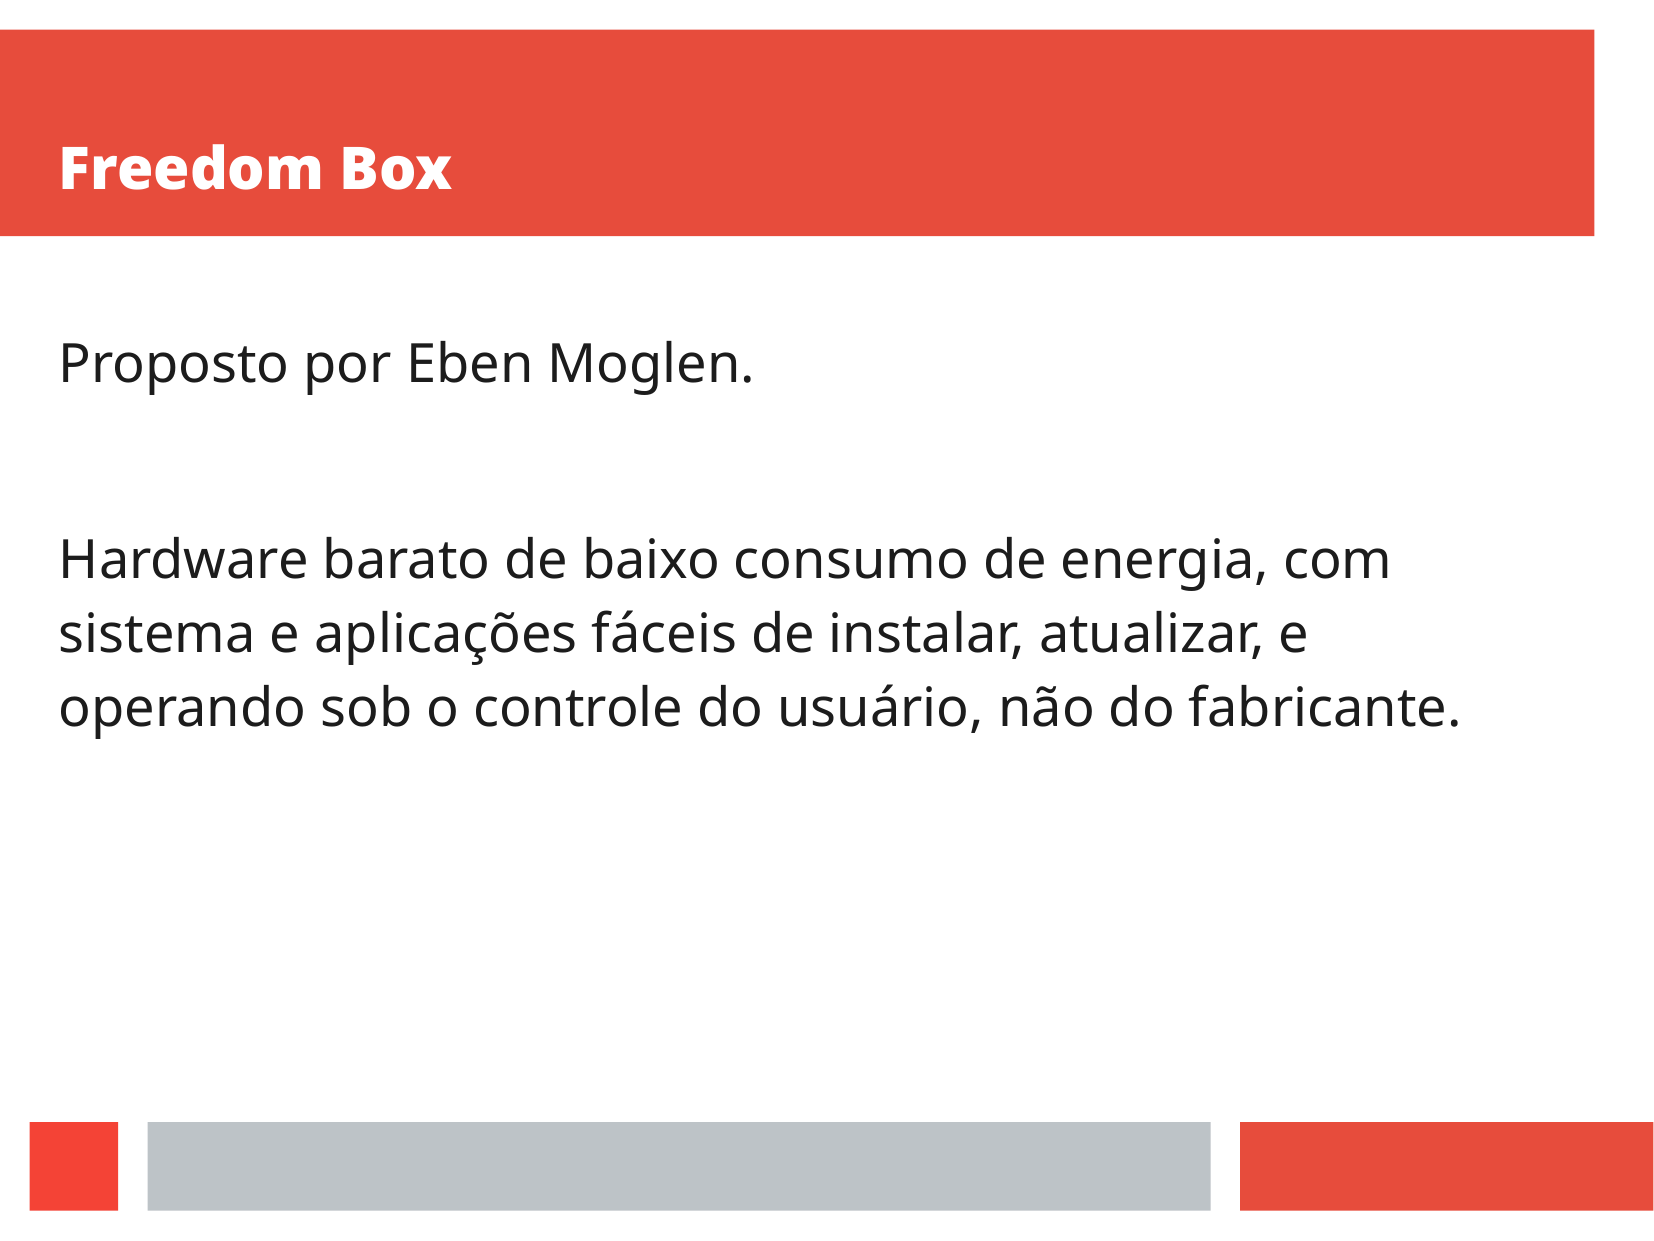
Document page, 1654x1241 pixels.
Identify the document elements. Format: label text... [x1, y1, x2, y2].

list Proposto por Eben Moglen. Hardware barato de baixo consumo de energia, com sistema e aplicações fáceis de instalar, atualizar, e operando sob o controle do usuário, não do fabricante. [59, 324, 1565, 1093]
title Freedom Box [59, 59, 1595, 207]
